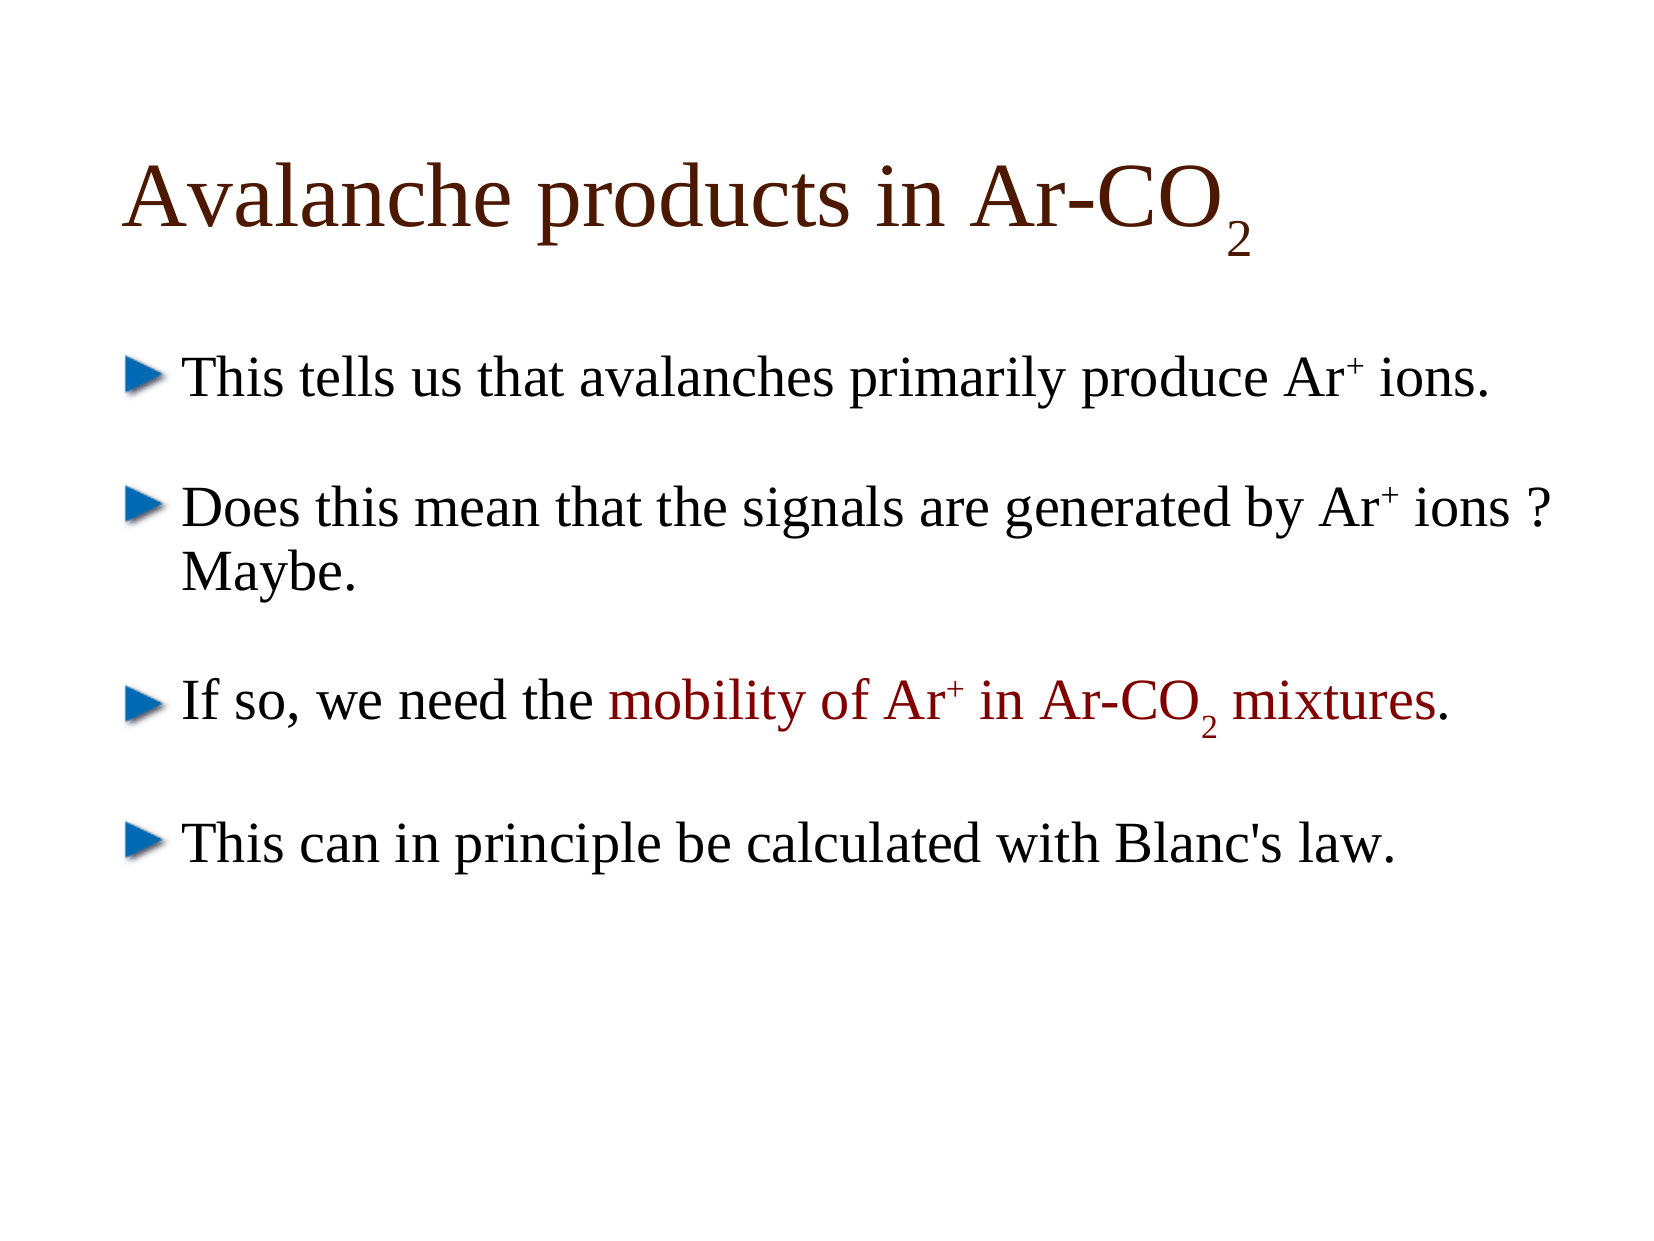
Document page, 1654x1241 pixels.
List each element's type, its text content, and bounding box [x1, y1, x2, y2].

list This tells us that avalanches primarily produce Ar+ ions. Does this mean that the signals are generated by Ar+ ions ? Maybe. If so, we need the mobility of Ar+ in Ar-CO2 mixtures. This can in principle be calculated with Blanc's law. [121, 344, 1614, 1208]
title Avalanche products in Ar-CO2 [121, 102, 1534, 311]
